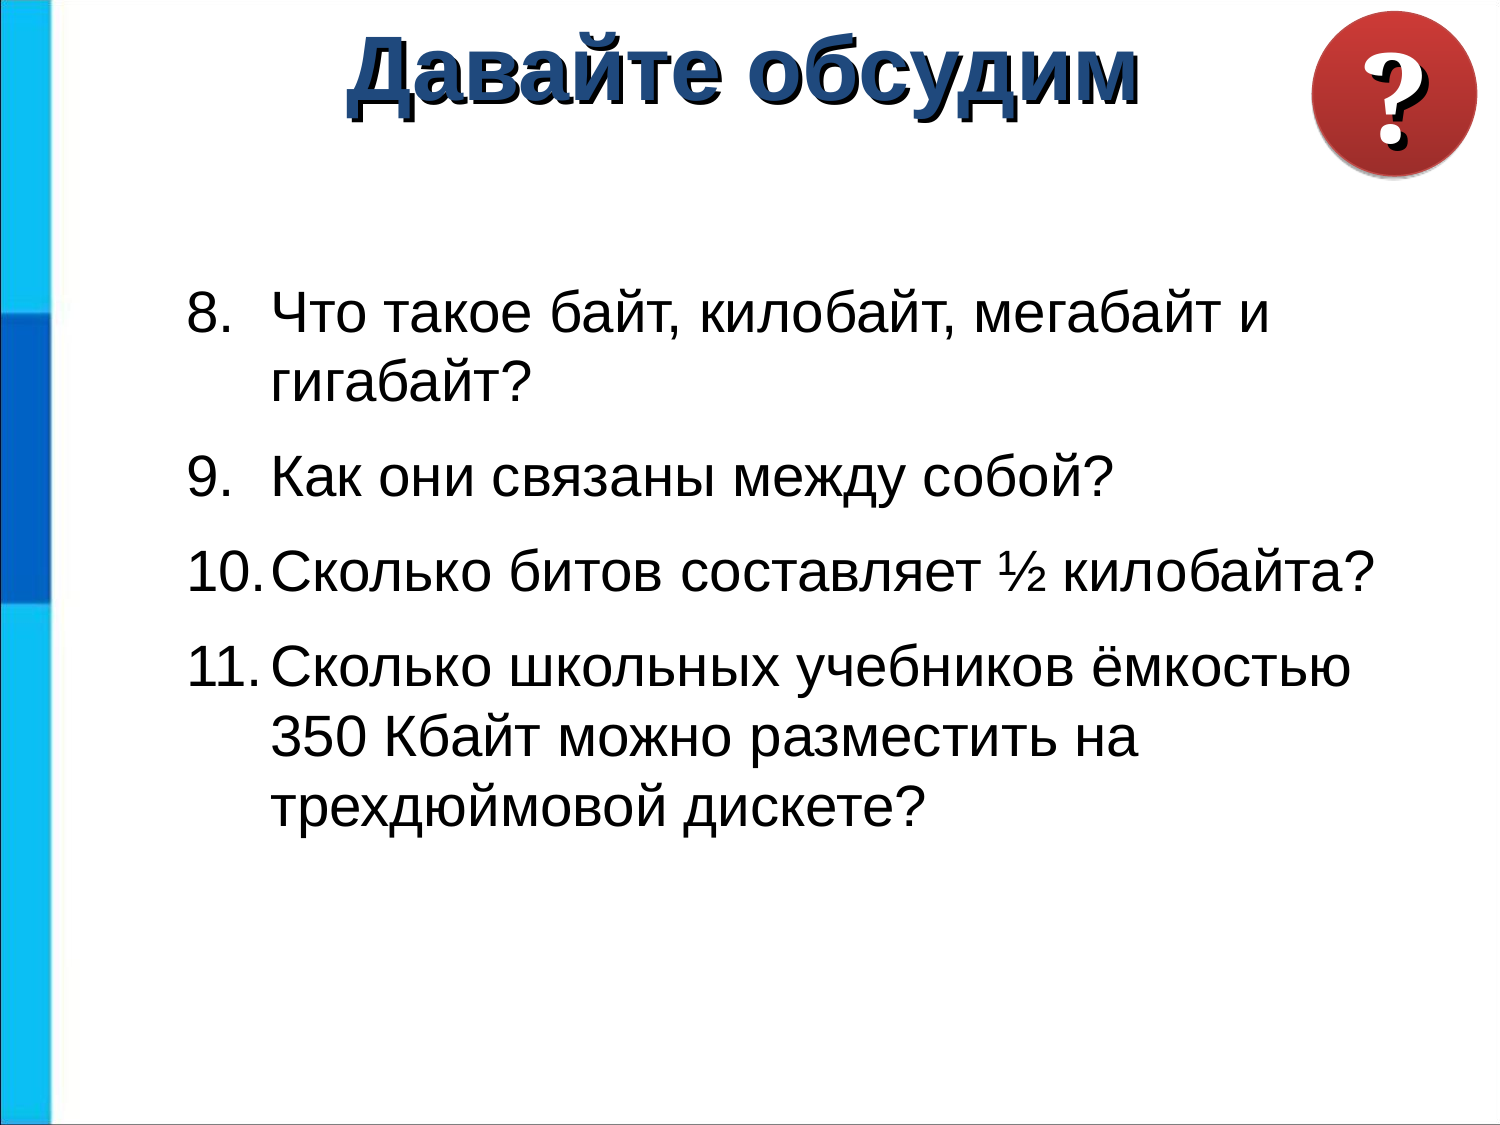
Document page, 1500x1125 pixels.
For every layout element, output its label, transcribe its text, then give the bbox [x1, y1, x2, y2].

title Давайте обсудим [117, 11, 1372, 116]
text_box ? [1312, 11, 1477, 176]
list Что такое байт, килобайт, мегабайт и гигабайт? Как они связаны между собой? Сколько битов составляет ½ килобайта? Сколько школьных учебников ёмкостью 350 Кбайт можно разместить на трехдюймовой дискете? [171, 266, 1425, 868]
picture [0, 0, 1500, 1125]
